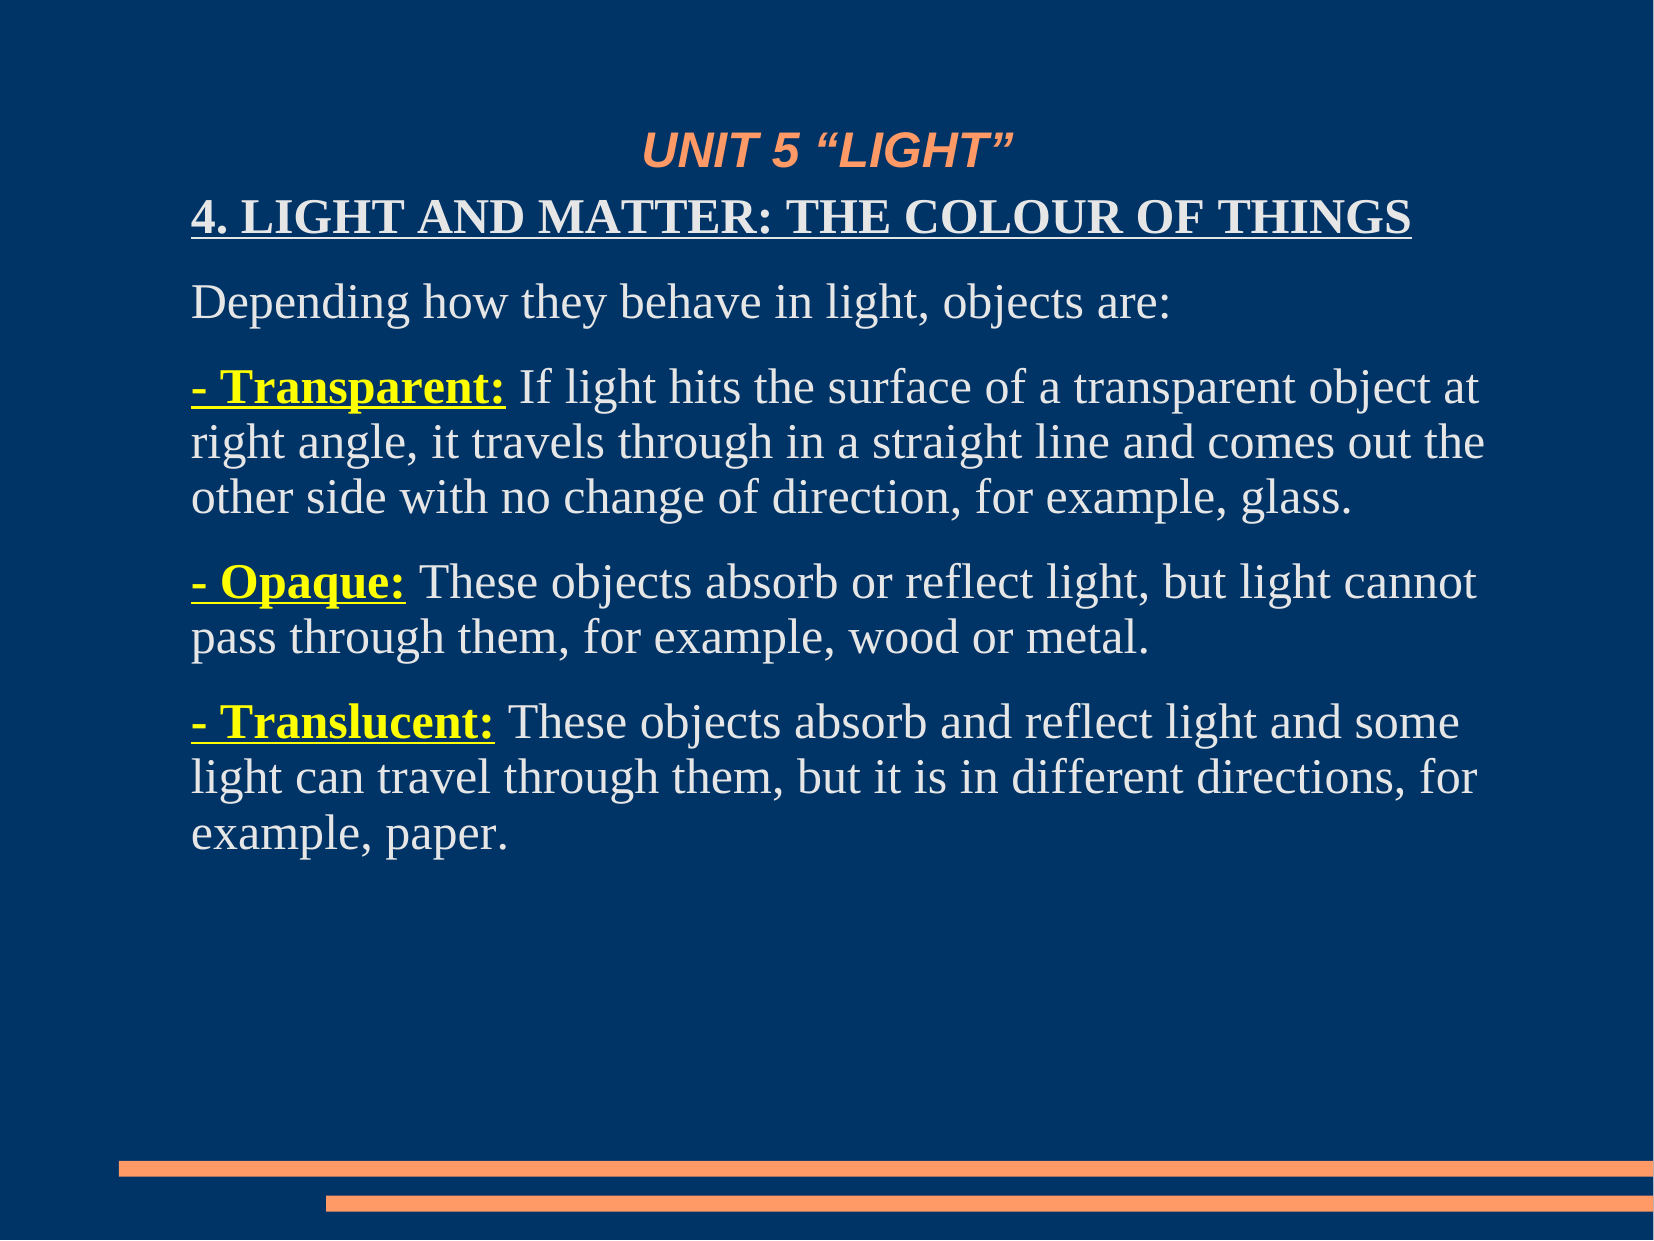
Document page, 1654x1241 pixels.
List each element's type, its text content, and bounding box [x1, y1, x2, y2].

list 4. LIGHT AND MATTER: THE COLOUR OF THINGS Depending how they behave in light, objects are: - Transparent: If light hits the surface of a transparent object at right angle, it travels through in a straight line and comes out the other side with no change of direction, for example, glass. - Opaque: These objects absorb or reflect light, but light cannot pass through them, for example, wood or metal. - Translucent: These objects absorb and reflect light and some light can travel through them, but it is in different directions, for example, paper. [120, 188, 1560, 999]
title UNIT 5 “LIGHT” [121, 46, 1534, 188]
